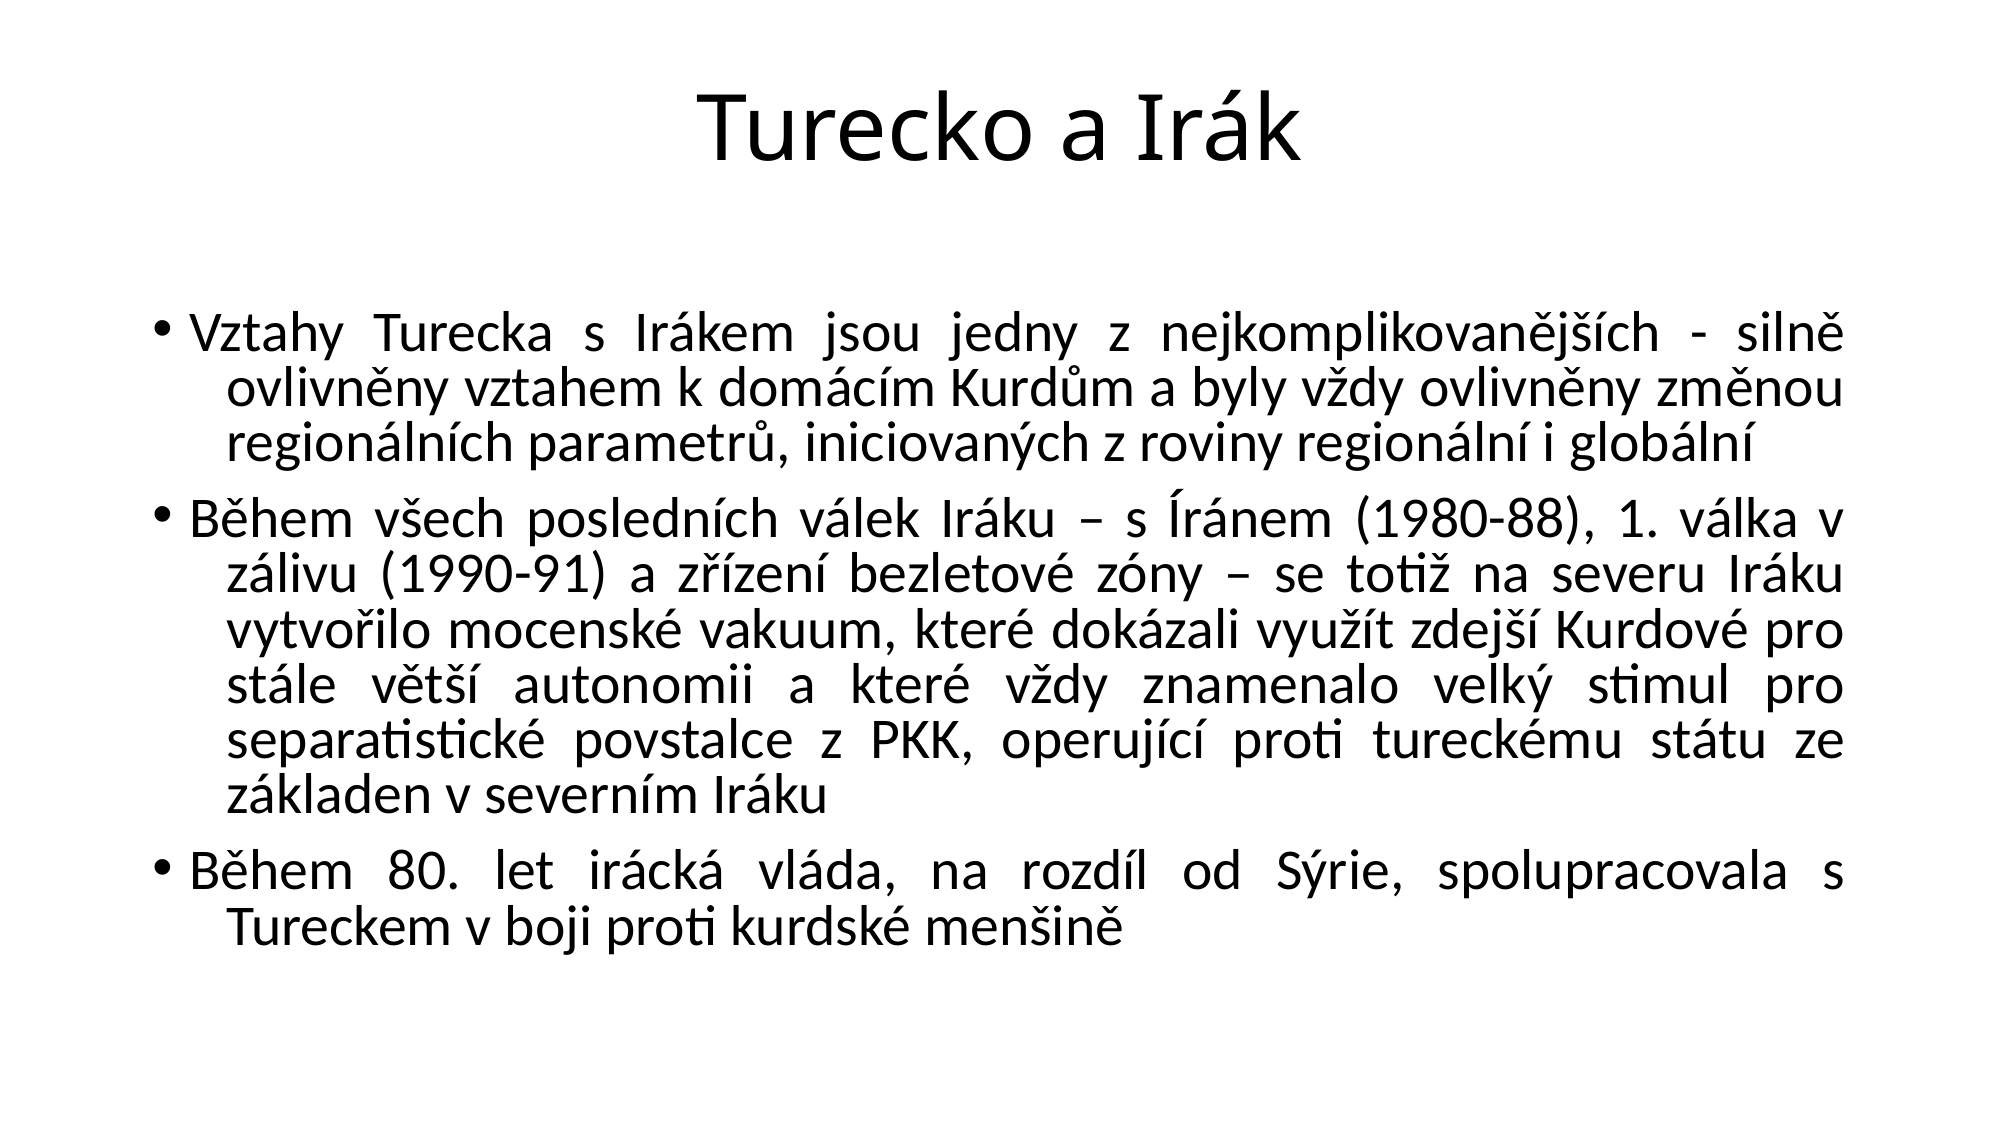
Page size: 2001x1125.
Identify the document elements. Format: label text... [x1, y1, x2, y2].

list Vztahy Turecka s Irákem jsou jedny z nejkomplikovanějších - silně ovlivněny vztahem k domácím Kurdům a byly vždy ovlivněny změnou regionálních parametrů, iniciovaných z roviny regionální i globální Během všech posledních válek Iráku – s Íránem (1980-88), 1. válka v zálivu (1990-91) a zřízení bezletové zóny – se totiž na severu Iráku vytvořilo mocenské vakuum, které dokázali využít zdejší Kurdové pro stále větší autonomii a které vždy znamenalo velký stimul pro separatistické povstalce z PKK, operující proti tureckému státu ze základen v severním Iráku Během 80. let irácká vláda, na rozdíl od Sýrie, spolupracovala s Tureckem v boji proti kurdské menšině [137, 299, 1863, 1014]
title Turecko a Irák [137, 59, 1863, 202]
